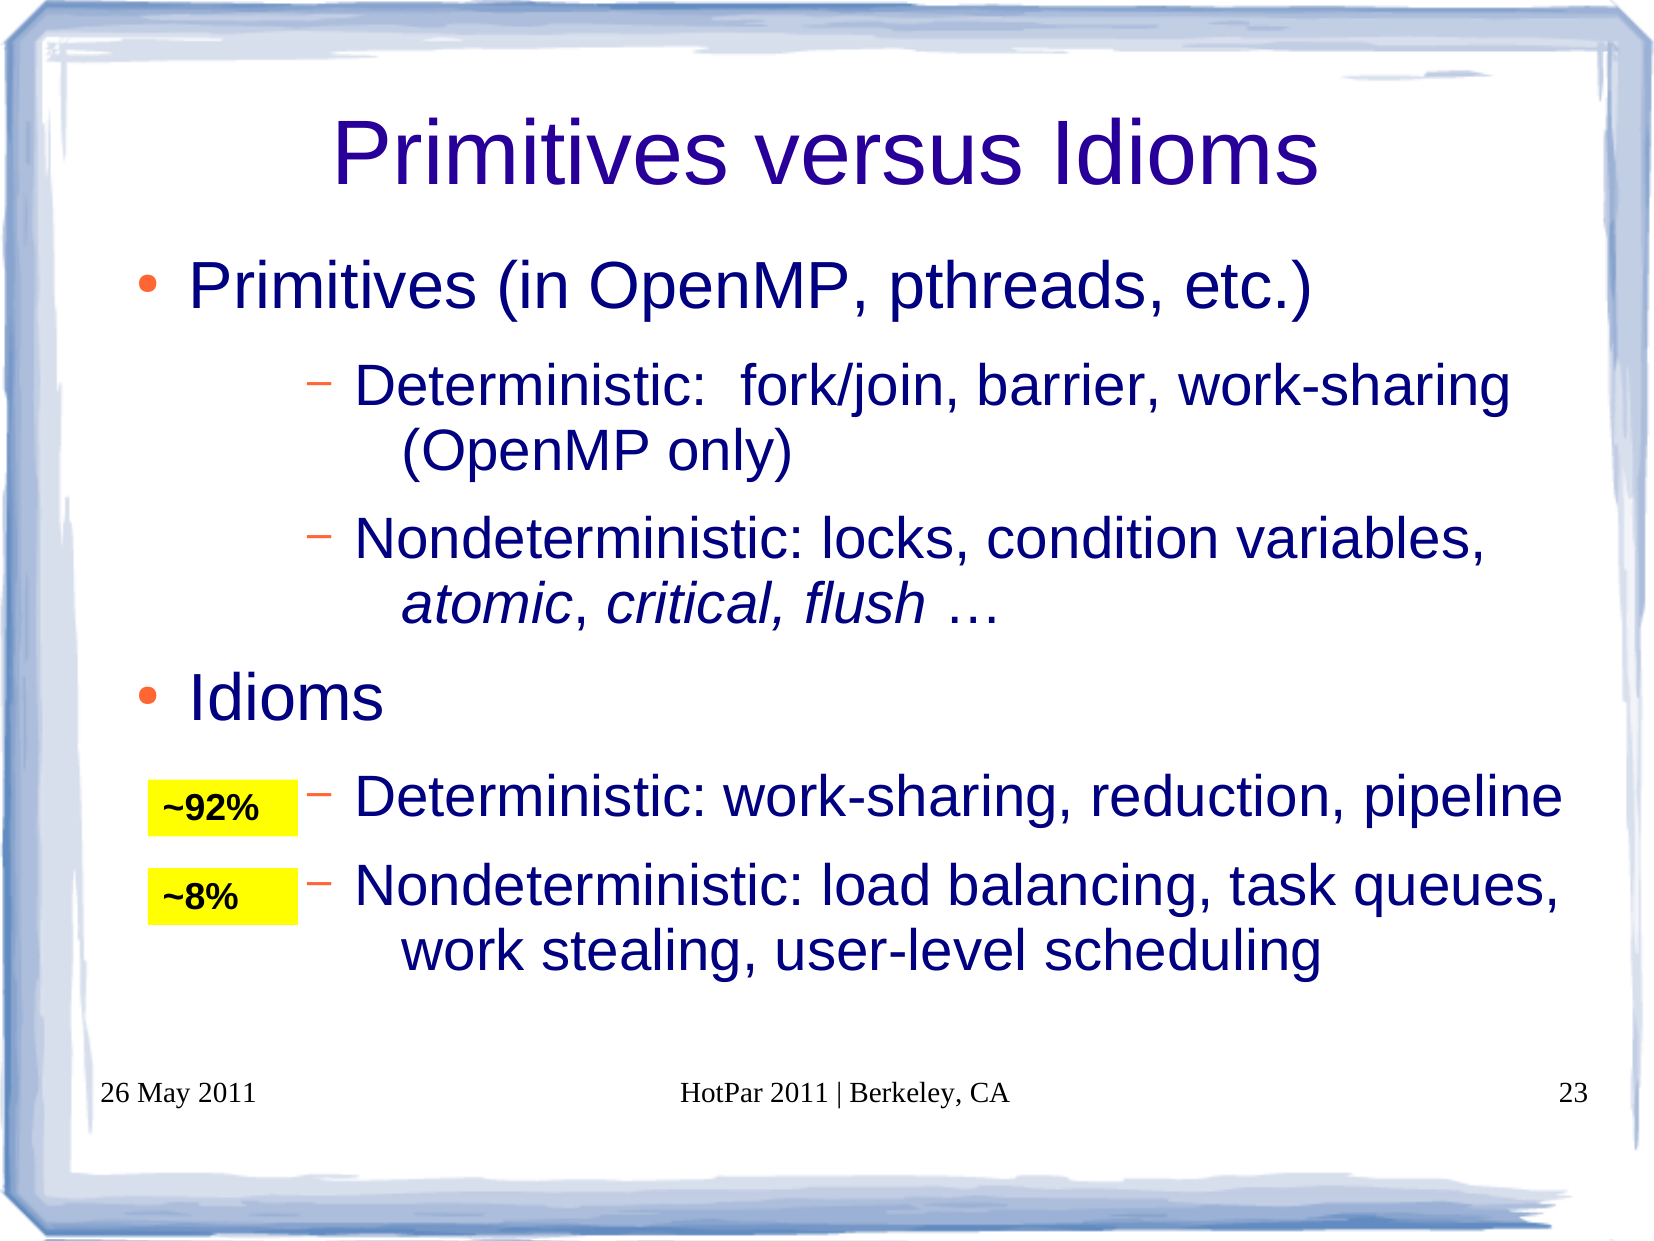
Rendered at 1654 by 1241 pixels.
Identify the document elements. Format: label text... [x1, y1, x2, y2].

title Primitives versus Idioms [82, 56, 1571, 250]
text_box ~8% [147, 868, 298, 925]
picture [0, 0, 1654, 1241]
list Primitives (in OpenMP, pthreads, etc.) Deterministic: fork/join, barrier, work-sharing (OpenMP only) Nondeterministic: locks, condition variables, atomic, critical, flush … Idioms Deterministic: work-sharing, reduction, pipeline Nondeterministic: load balancing, task queues, work stealing, user-level scheduling [118, 248, 1571, 983]
text_box ~92% [147, 779, 298, 837]
